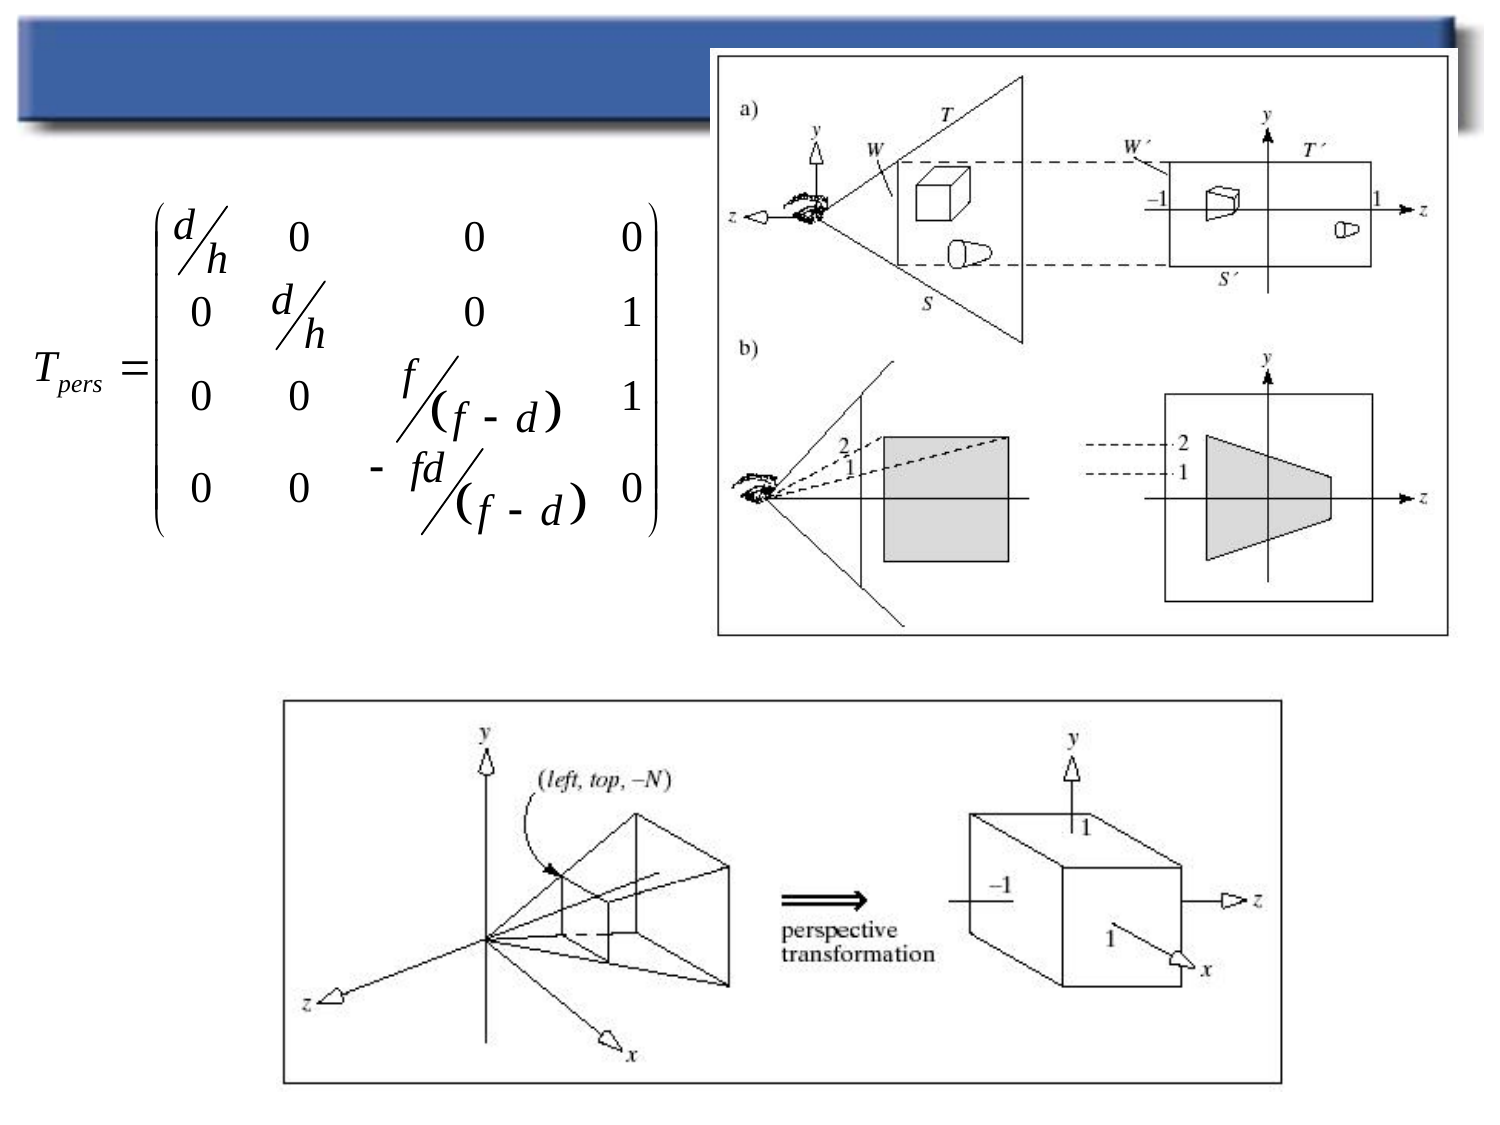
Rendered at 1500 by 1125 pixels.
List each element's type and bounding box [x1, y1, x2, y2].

picture [276, 691, 1292, 1092]
picture [16, 13, 1484, 644]
chart [28, 195, 670, 546]
